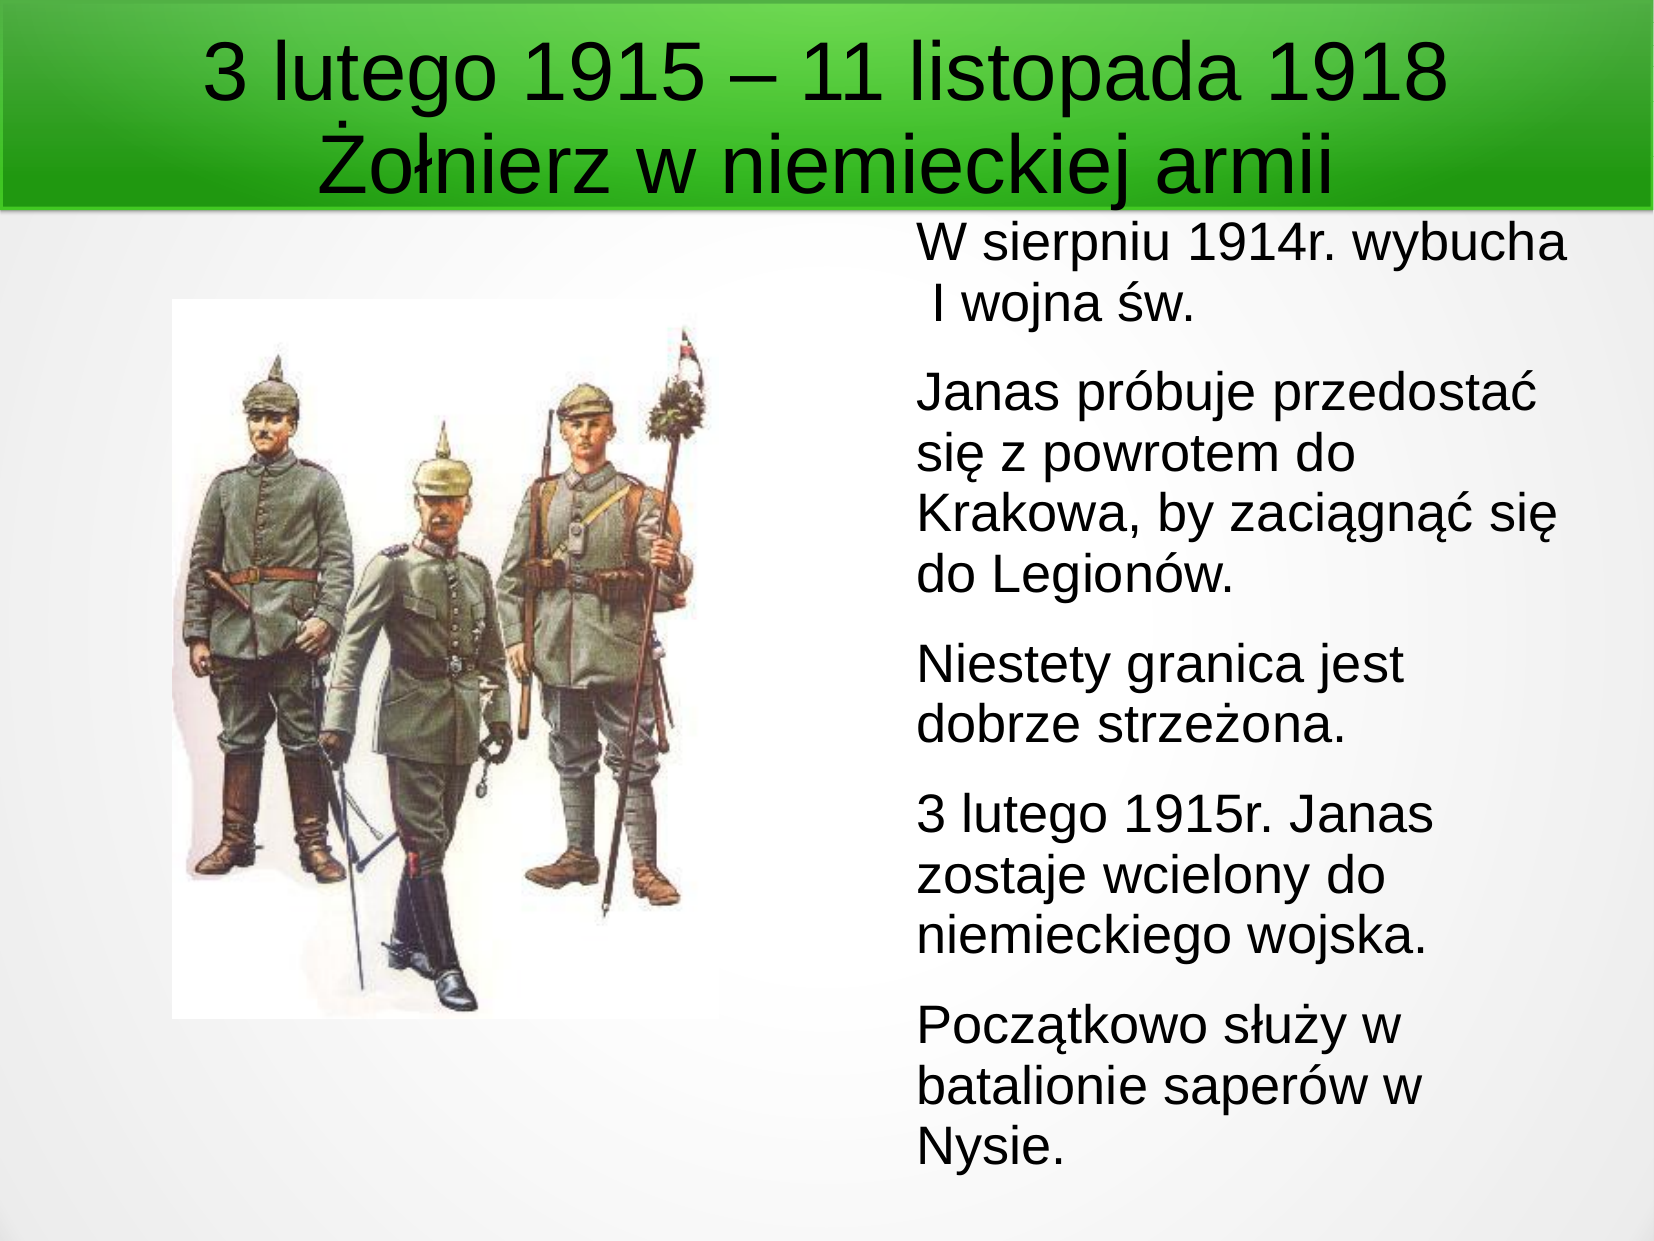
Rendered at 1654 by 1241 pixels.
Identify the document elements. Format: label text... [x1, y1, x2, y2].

title 3 lutego 1915 – 11 listopada 1918 Żołnierz w niemieckiej armii [82, 24, 1571, 212]
list W sierpniu 1914r. wybucha I wojna św. Janas próbuje przedostać się z powrotem do Krakowa, by zaciągnąć się do Legionów. Niestety granica jest dobrze strzeżona. 3 lutego 1915r. Janas zostaje wcielony do niemieckiego wojska. Początkowo służy w batalionie saperów w Nysie. [845, 211, 1572, 931]
picture [172, 299, 719, 1019]
